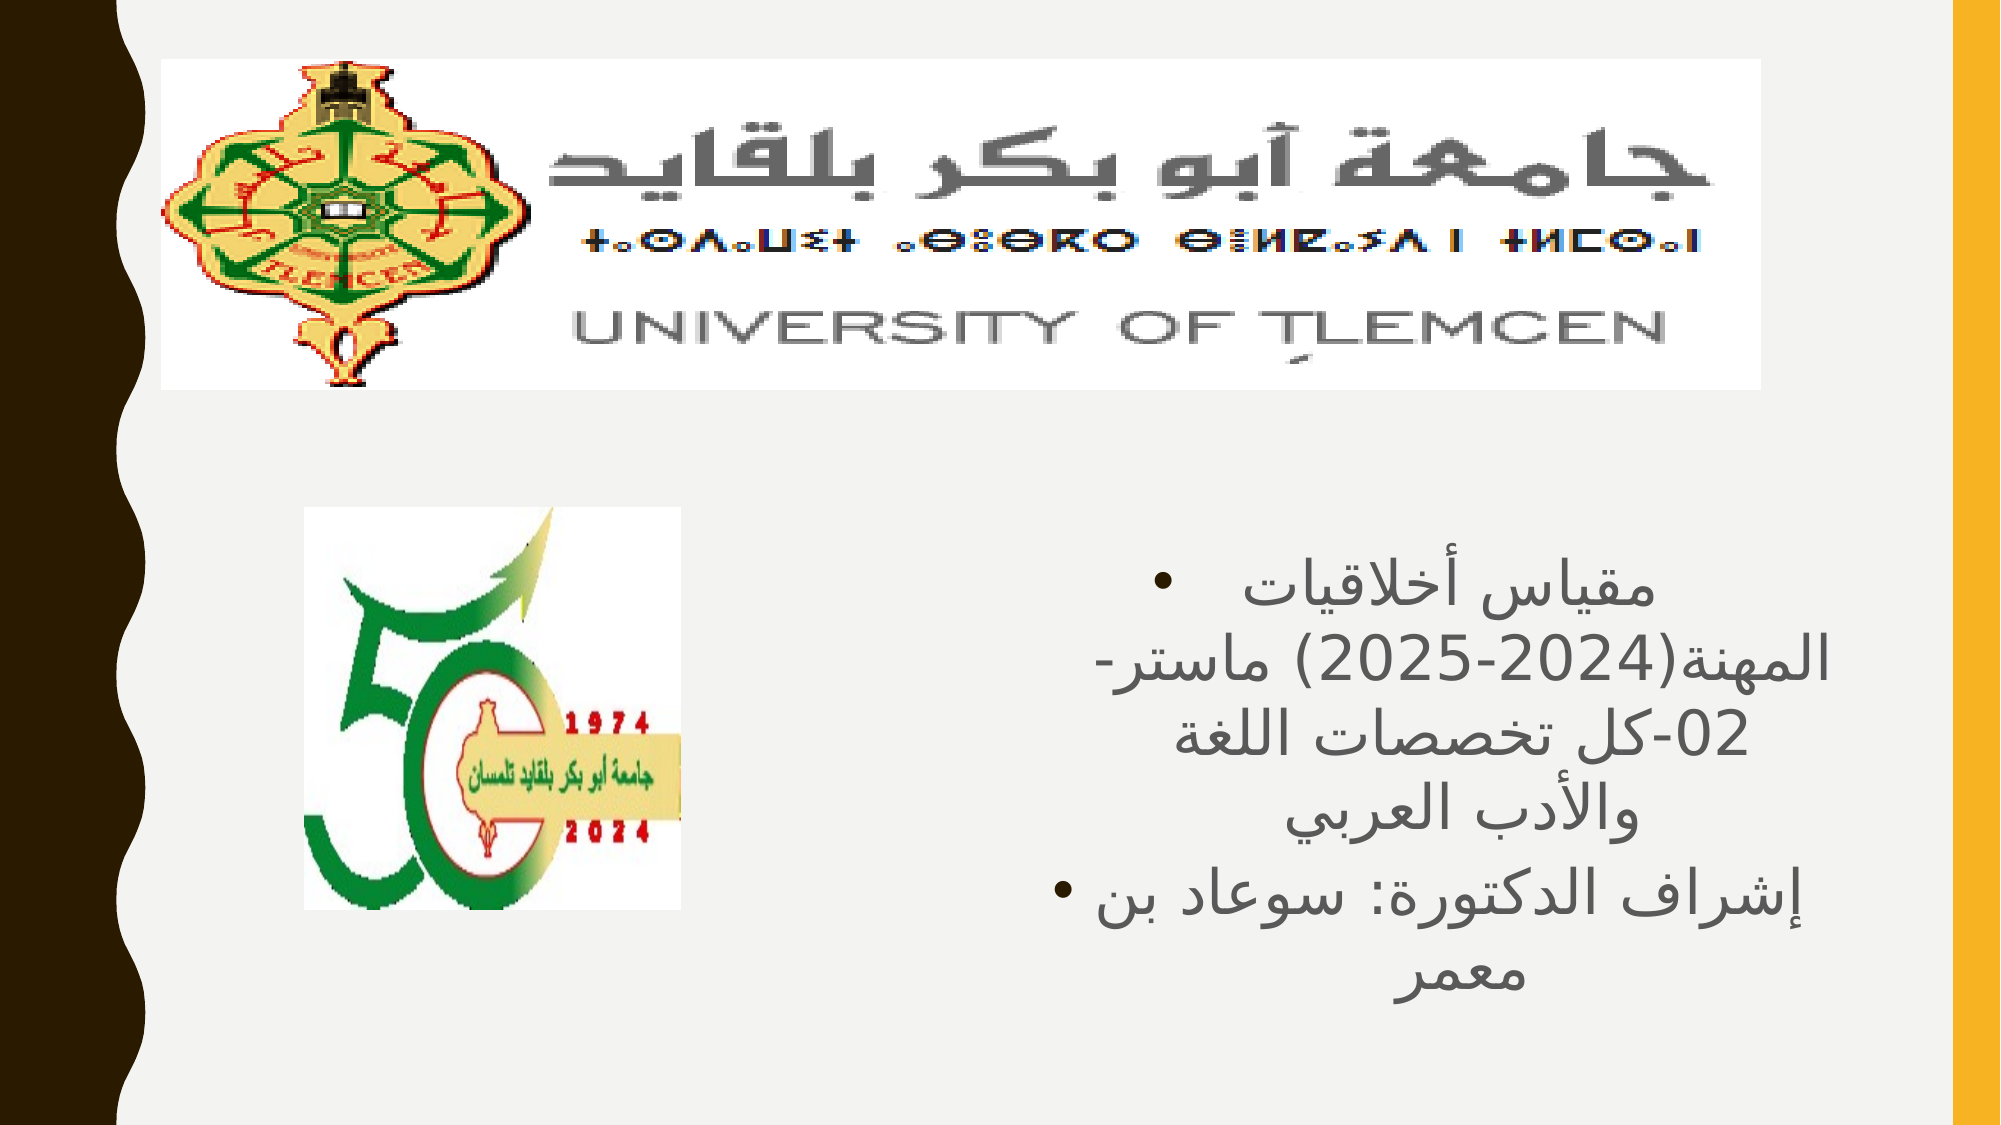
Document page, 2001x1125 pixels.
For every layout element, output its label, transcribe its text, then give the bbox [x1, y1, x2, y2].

picture [304, 507, 681, 910]
picture [161, 59, 1761, 390]
list مقياس أخلاقيات المهنة(2024-2025) ماستر-02-كل تخصصات اللغة والأدب العربي إشراف الدكتورة: سوعاد بن معمر [1012, 535, 1863, 1014]
